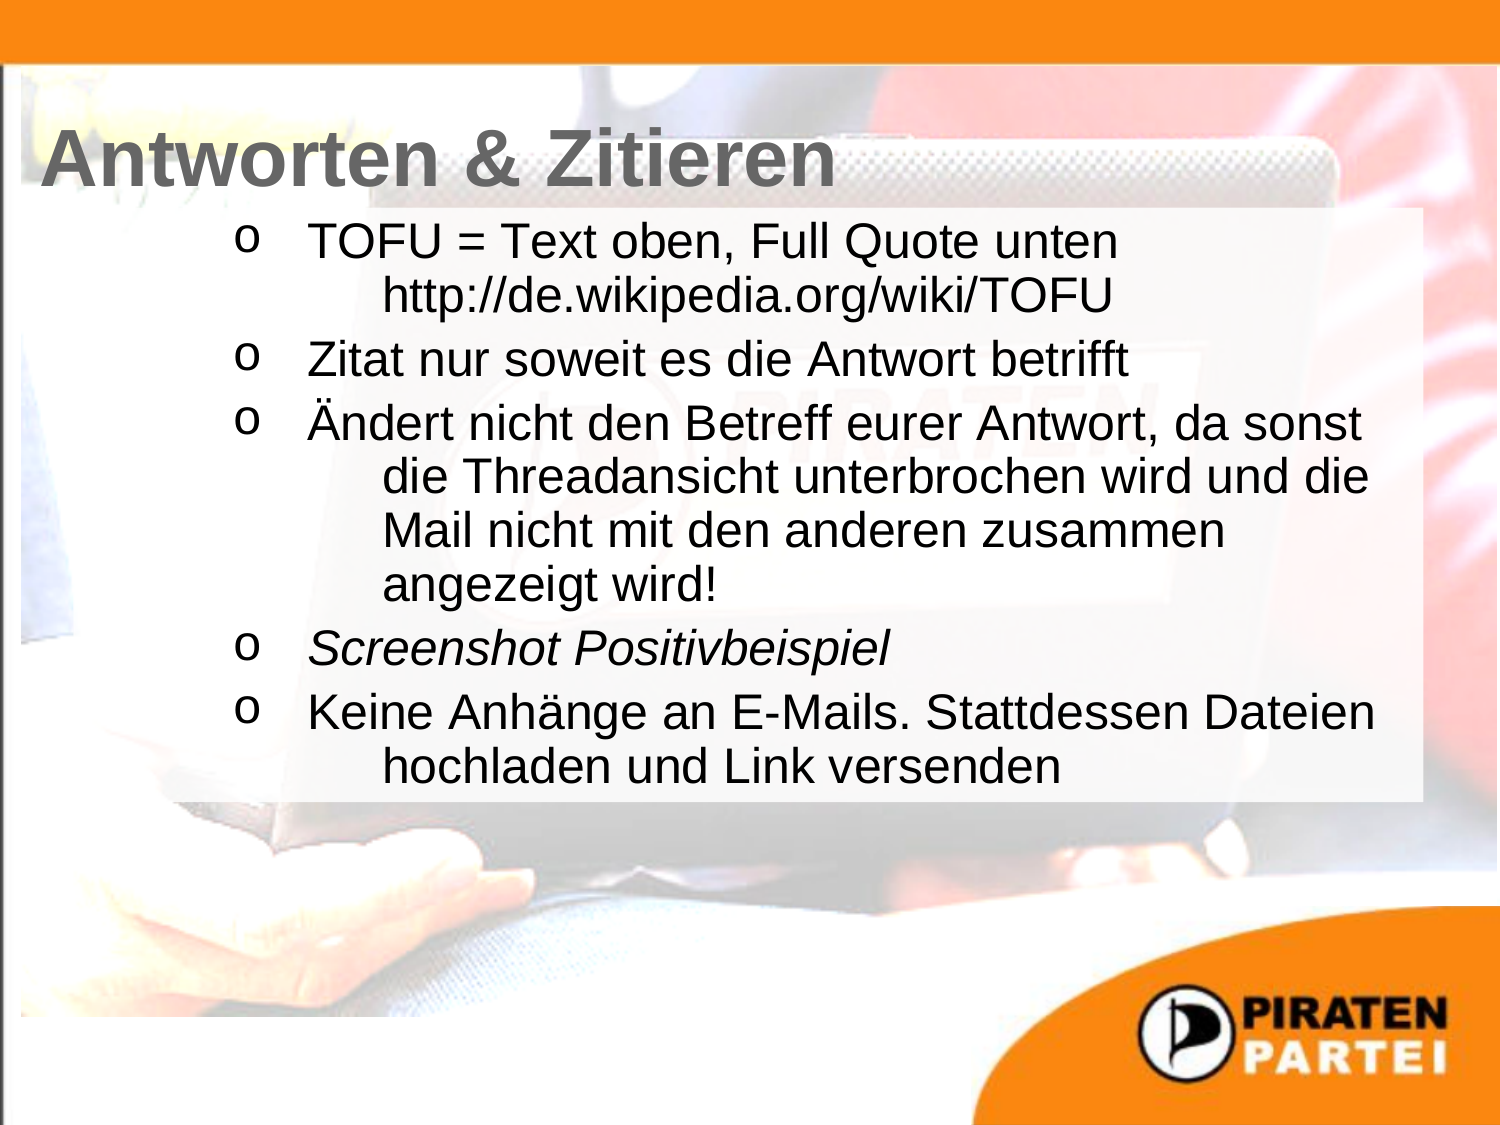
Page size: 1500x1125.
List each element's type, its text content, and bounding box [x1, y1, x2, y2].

picture [21, 66, 1500, 1125]
list TOFU = Text oben, Full Quote unten http://de.wikipedia.org/wiki/TOFU Zitat nur soweit es die Antwort betrifft Ändert nicht den Betreff eurer Antwort, da sonst die Threadansicht unterbrochen wird und die Mail nicht mit den anderen zusammen angezeigt wird! Screenshot Positivbeispiel Keine Anhänge an E-Mails. Stattdessen Dateien hochladen und Link versenden [73, 207, 1424, 756]
title Antworten & Zitieren [24, 97, 1375, 212]
